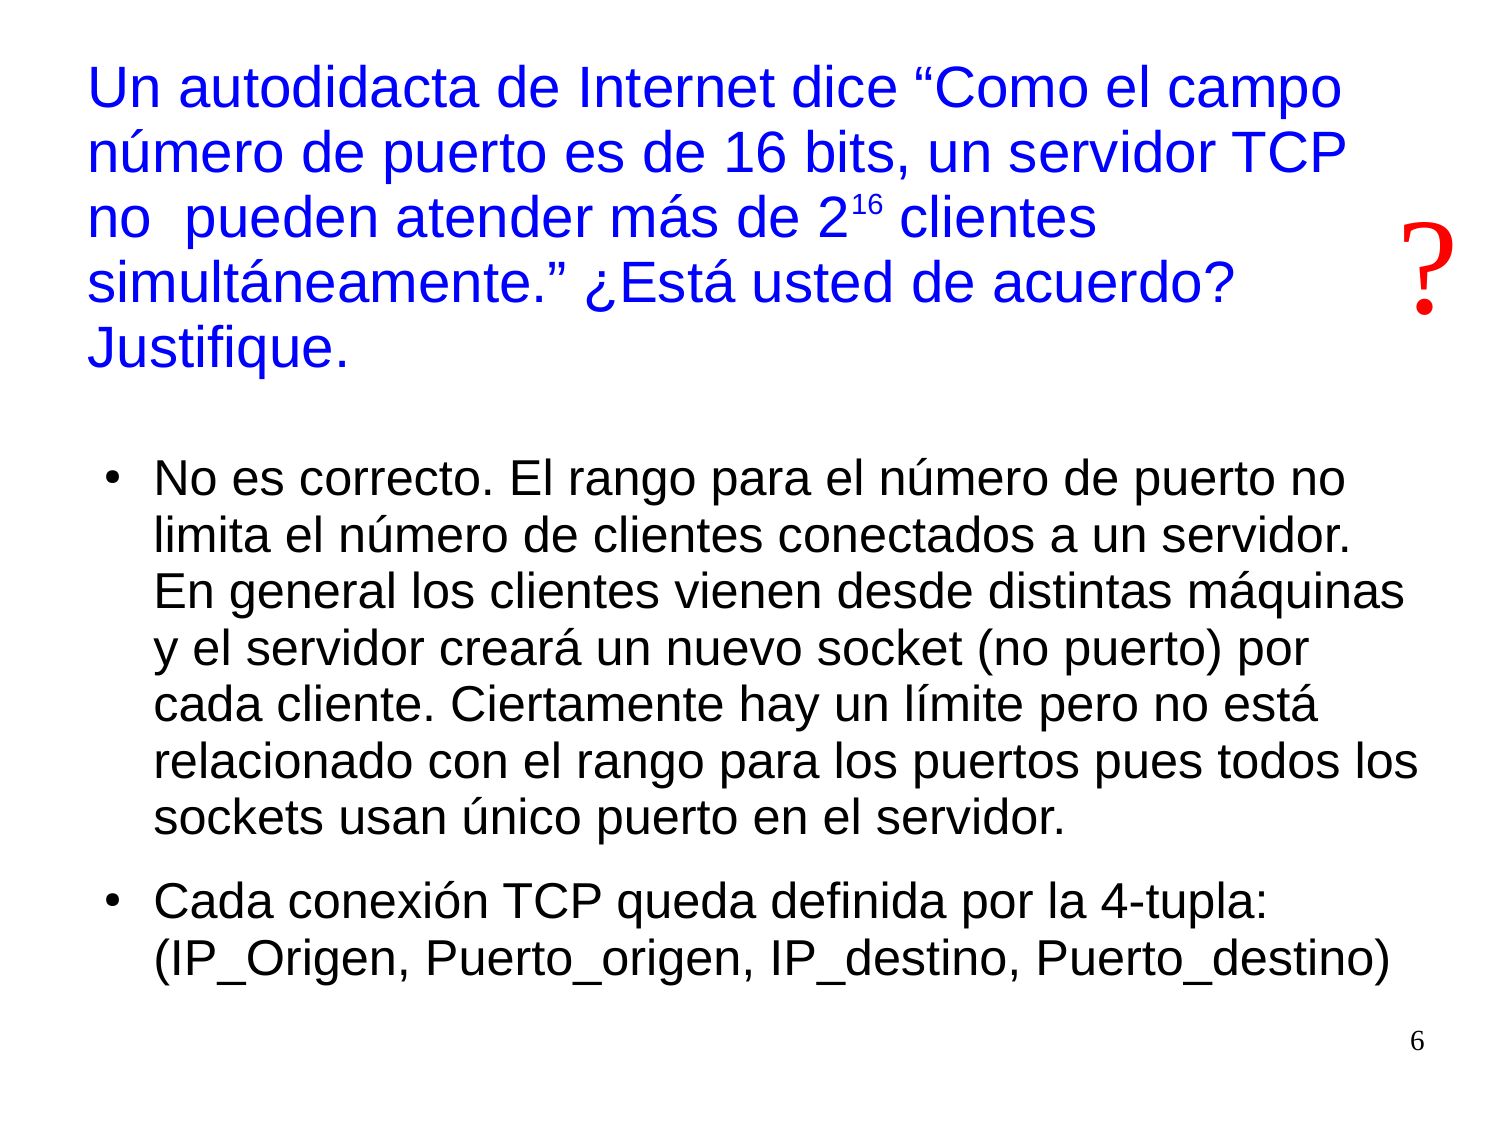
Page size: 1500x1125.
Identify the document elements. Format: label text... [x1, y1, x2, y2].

list No es correcto. El rango para el número de puerto no limita el número de clientes conectados a un servidor. En general los clientes vienen desde distintas máquinas y el servidor creará un nuevo socket (no puerto) por cada cliente. Ciertamente hay un límite pero no está relacionado con el rango para los puertos pues todos los sockets usan único puerto en el servidor. Cada conexión TCP queda definida por la 4-tupla: (IP_Origen, Puerto_origen, IP_destino, Puerto_destino) [87, 450, 1426, 1060]
title Un autodidacta de Internet dice “Como el campo número de puerto es de 16 bits, un servidor TCP no pueden atender más de 216 clientes simultáneamente.” ¿Está usted de acuerdo? Justifique. [87, 53, 1426, 383]
